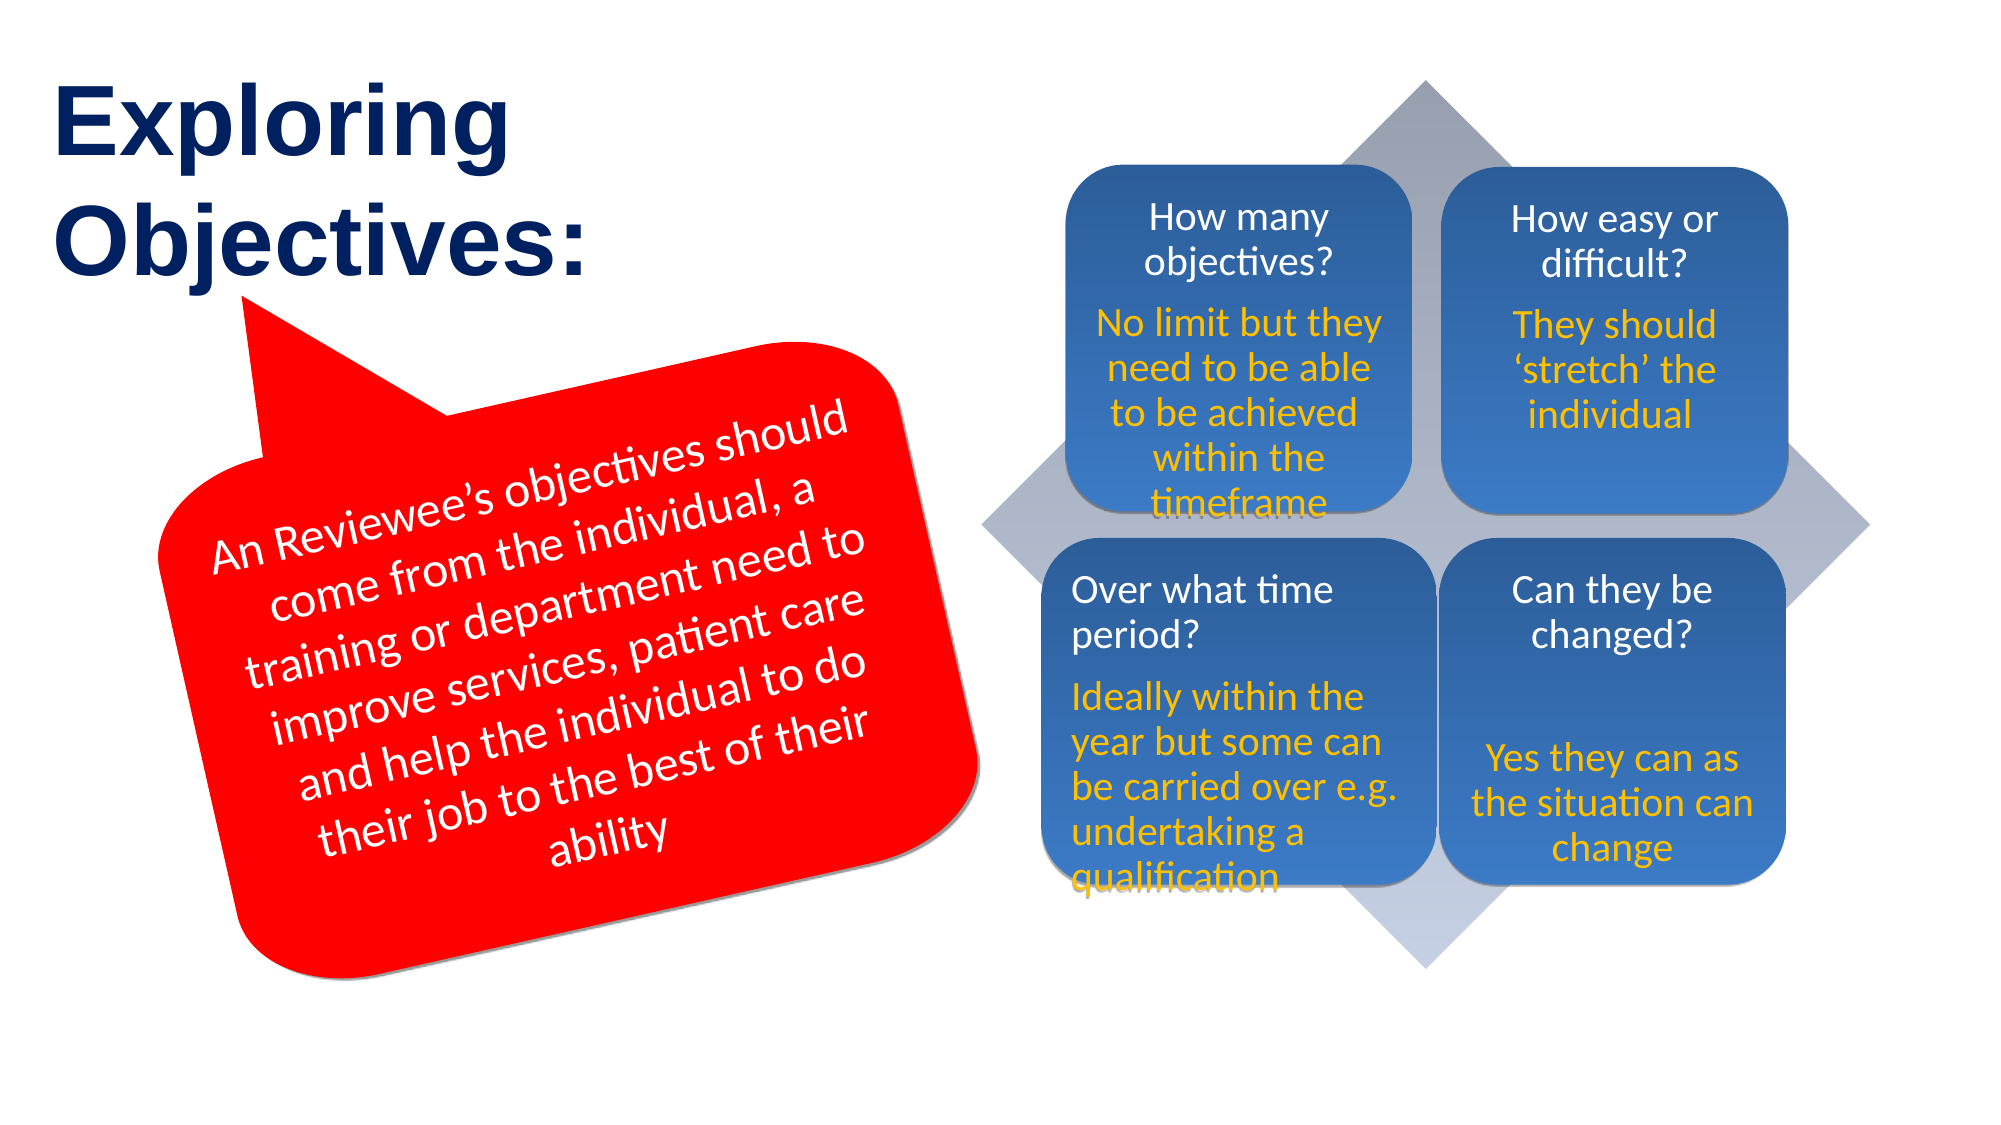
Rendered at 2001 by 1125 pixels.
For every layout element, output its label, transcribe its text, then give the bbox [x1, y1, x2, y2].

text_box An Reviewee’s objectives should come from the individual, a training or department need to improve services, patient care and help the individual to do their job to the best of their ability [158, 295, 978, 979]
text_box How easy or difficult? They should ‘stretch’ the individual [1441, 166, 1789, 514]
title Exploring Objectives: [37, 47, 895, 236]
text_box Can they be changed? Yes they can as the situation can change [1439, 537, 1786, 885]
text_box Over what time period? Ideally within the year but some can be carried over e.g. undertaking a qualification [1041, 537, 1437, 885]
text_box [981, 80, 1871, 970]
text_box How many objectives? No limit but they need to be able to be achieved within the timeframe [1065, 164, 1413, 512]
